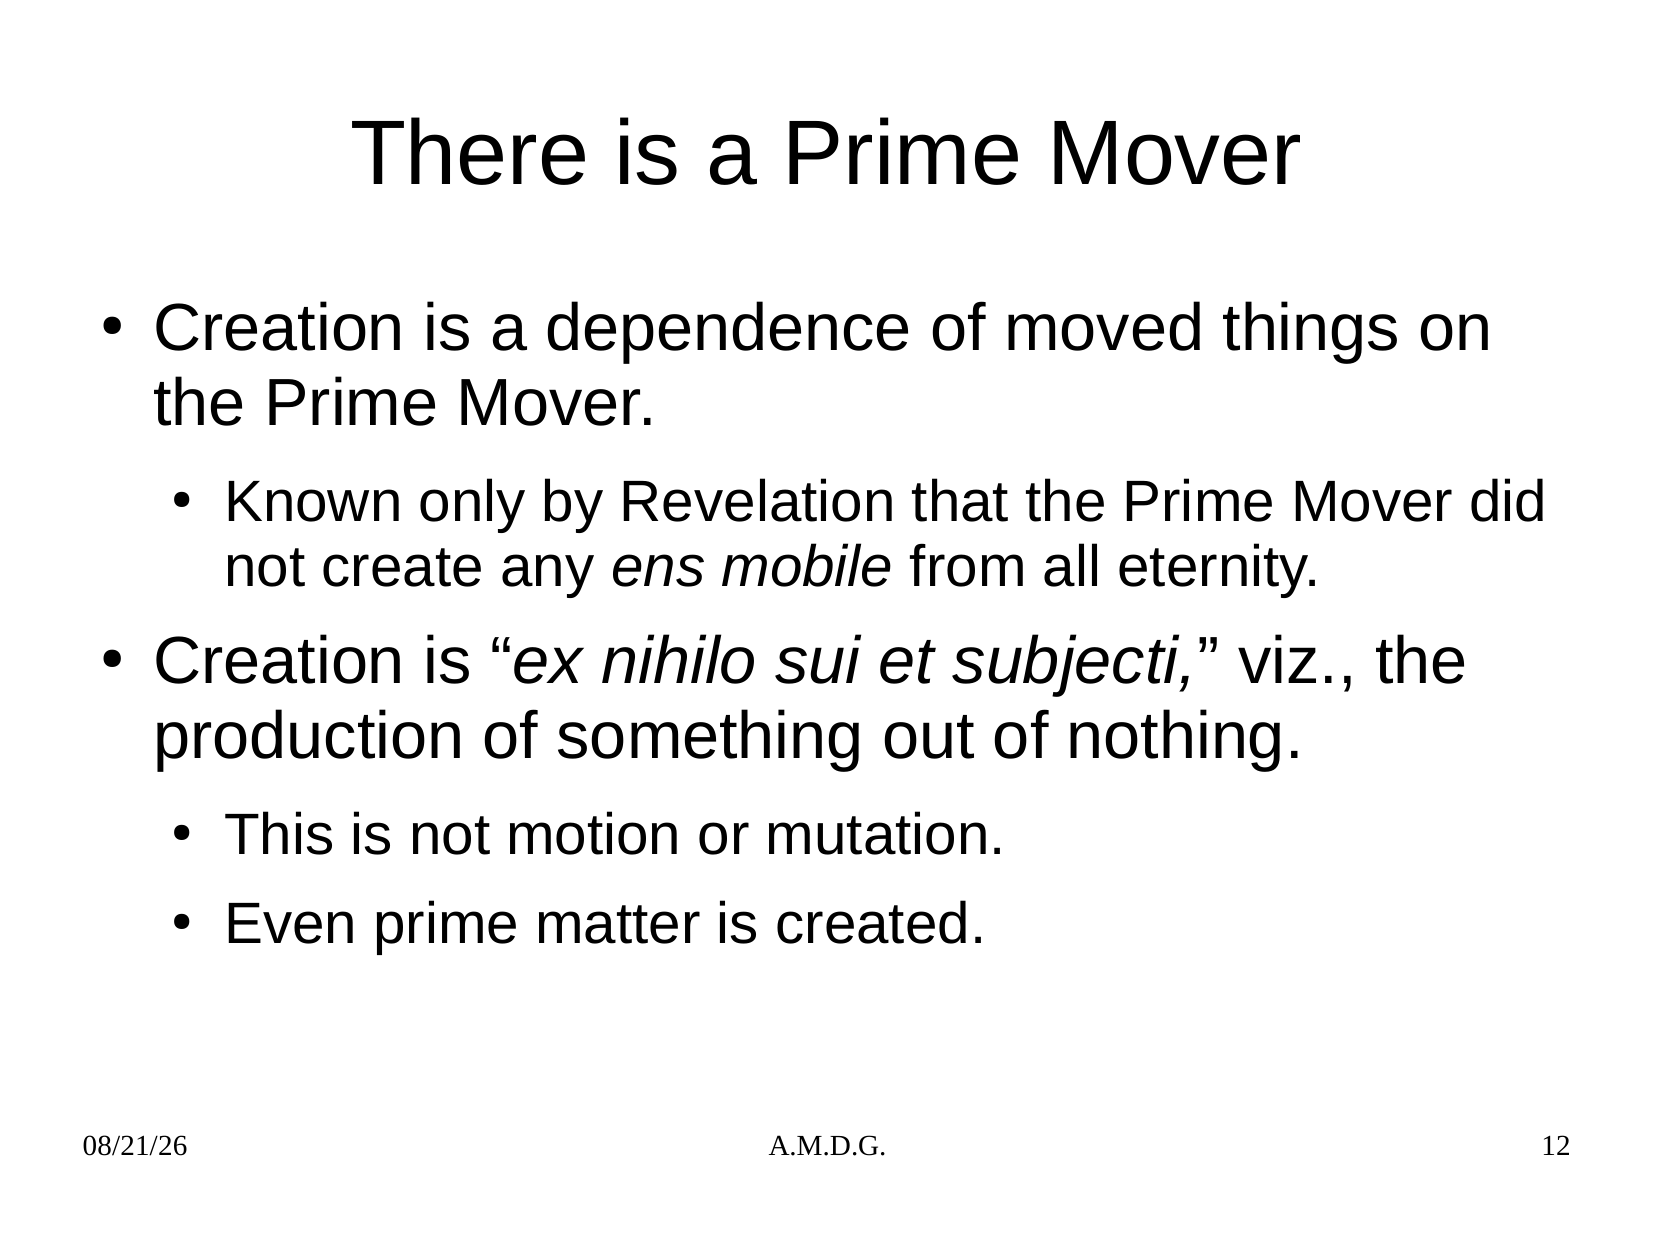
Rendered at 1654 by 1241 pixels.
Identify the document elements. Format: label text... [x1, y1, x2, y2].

list Creation is a dependence of moved things on the Prime Mover. Known only by Revelation that the Prime Mover did not create any ens mobile from all eternity. Creation is “ex nihilo sui et subjecti,” viz., the production of something out of nothing. This is not motion or mutation. Even prime matter is created. [82, 290, 1571, 1109]
title There is a Prime Mover [82, 49, 1571, 257]
